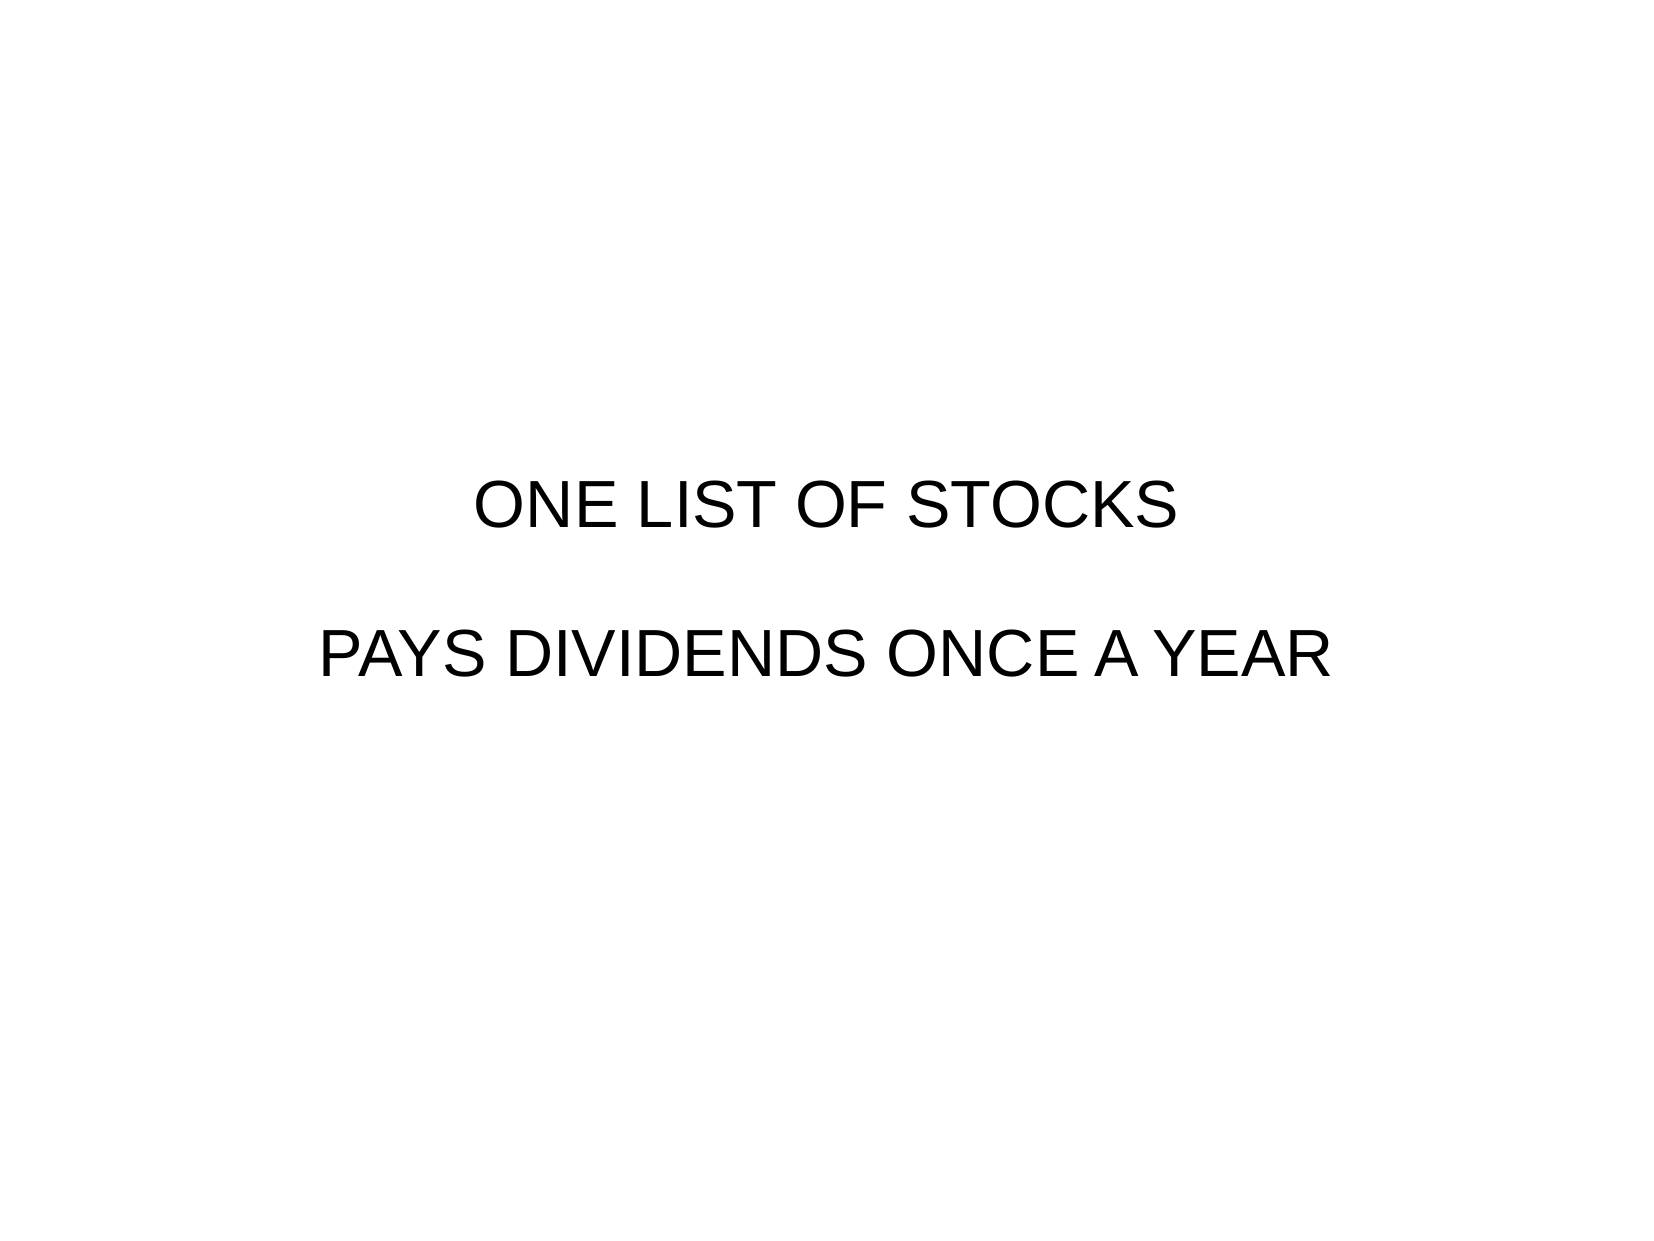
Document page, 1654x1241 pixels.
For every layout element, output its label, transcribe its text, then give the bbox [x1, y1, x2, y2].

subtitle ONE LIST OF STOCKS PAYS DIVIDENDS ONCE A YEAR [82, 49, 1571, 1109]
